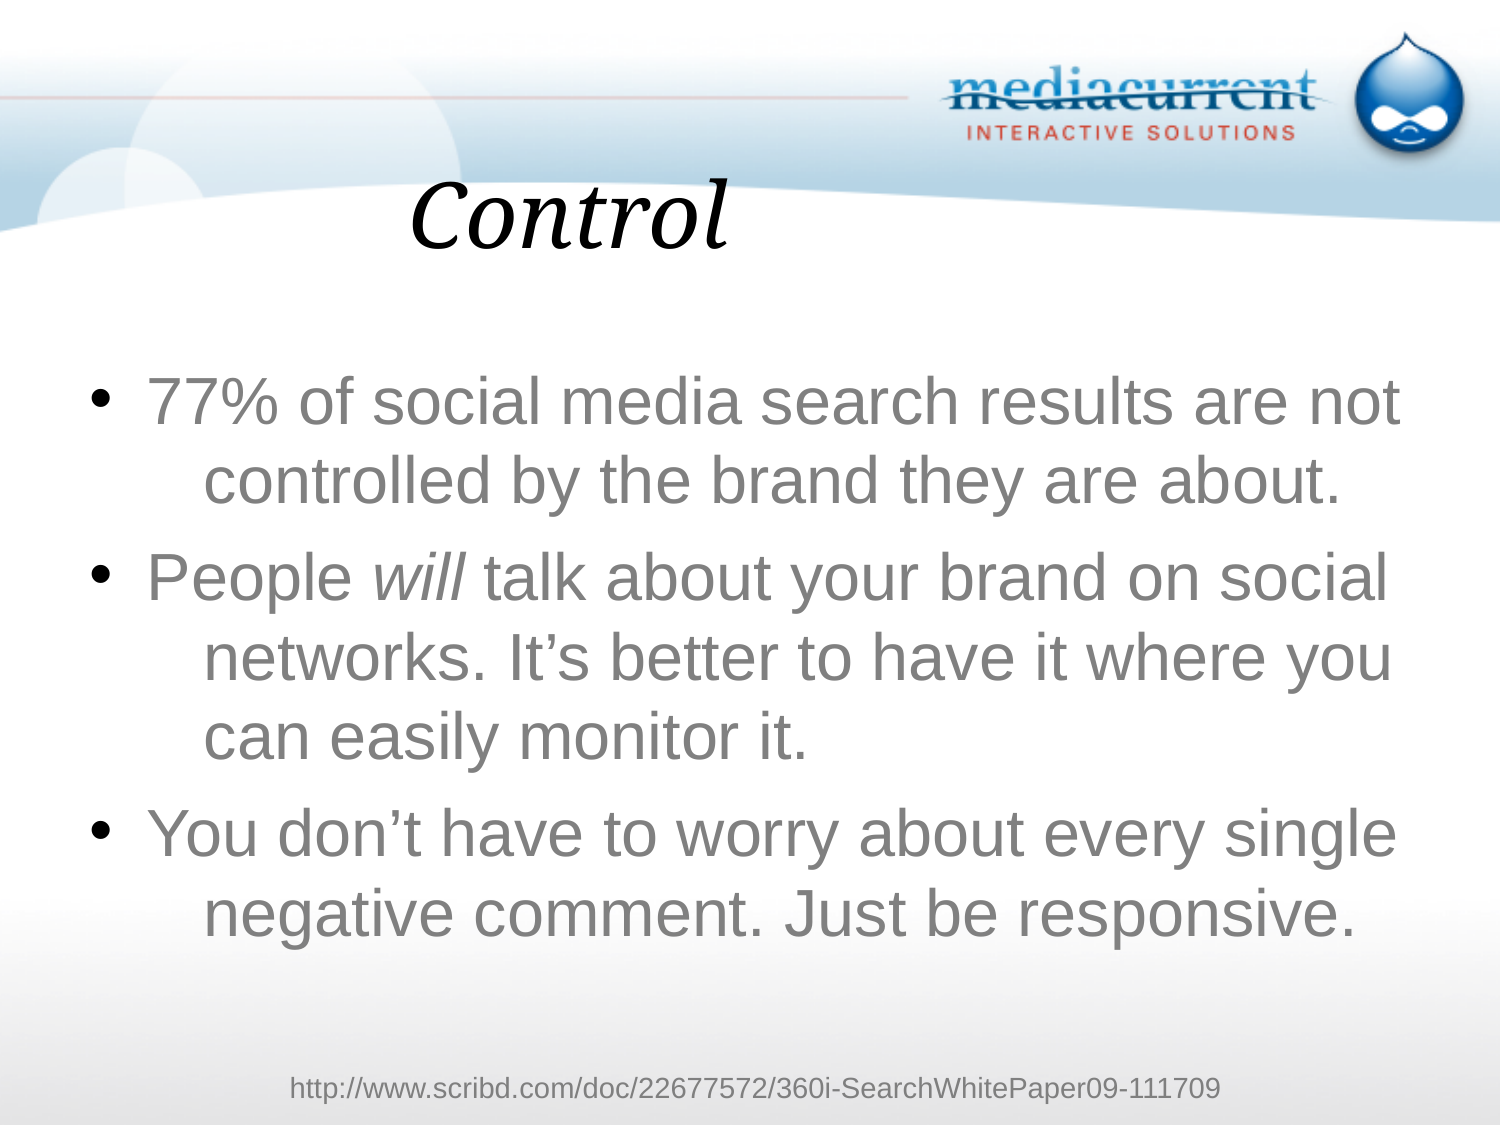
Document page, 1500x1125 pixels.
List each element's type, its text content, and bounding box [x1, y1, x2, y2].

text_box Control [75, 149, 1063, 350]
text_box 77% of social media search results are not controlled by the brand they are about. People will talk about your brand on social networks. It’s better to have it where you can easily monitor it. You don’t have to worry about every single negative comment. Just be responsive. [75, 350, 1425, 1108]
text_box http://www.scribd.com/doc/22677572/360i-SearchWhitePaper09-111709 [112, 1062, 1400, 1124]
